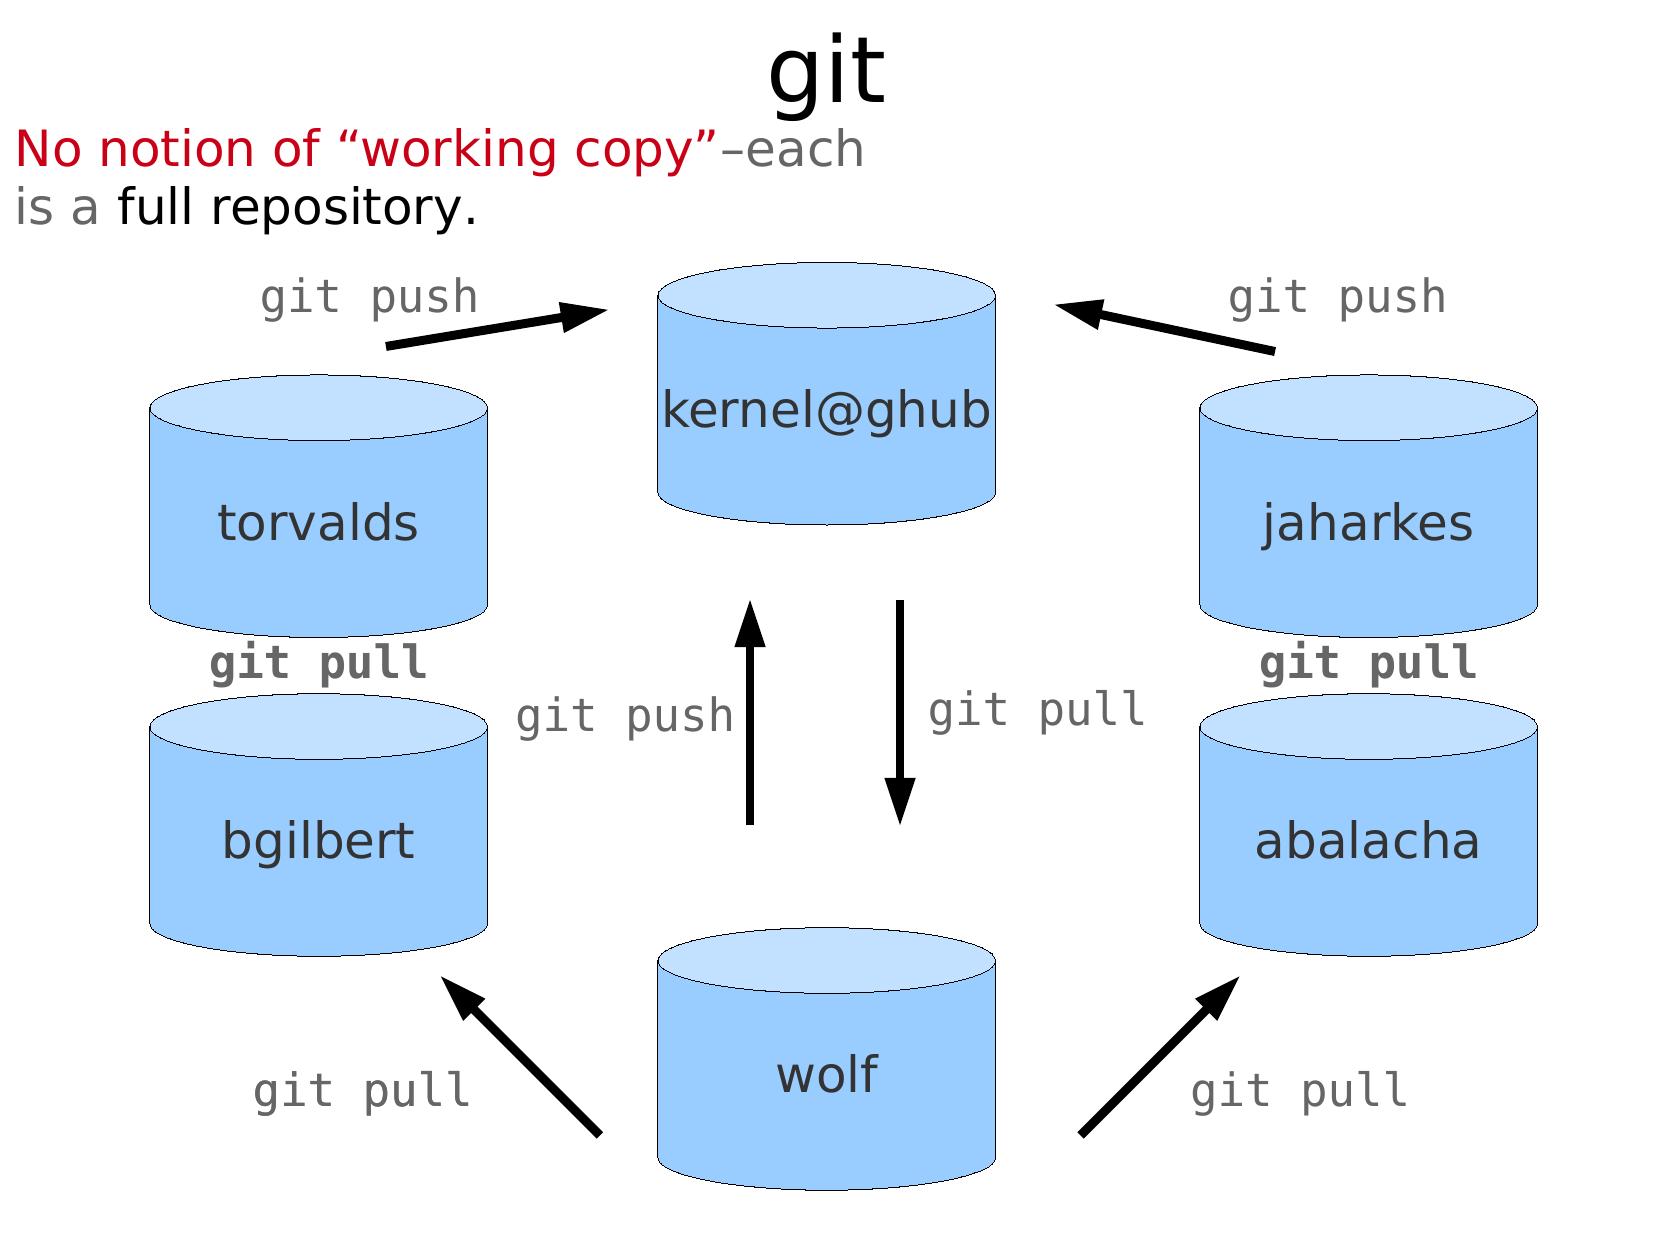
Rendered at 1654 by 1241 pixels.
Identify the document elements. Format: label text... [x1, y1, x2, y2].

text_box git pull [193, 628, 444, 697]
text_box torvalds [149, 408, 488, 628]
text_box git push [244, 262, 495, 331]
title git [82, 0, 1571, 174]
text_box wolf [657, 961, 996, 1191]
text_box kernel@ghub [657, 296, 996, 526]
text_box abalacha [1199, 727, 1538, 957]
text_box jaharkes [1199, 408, 1538, 628]
text_box git pull [1243, 628, 1494, 697]
text_box git push [500, 681, 751, 751]
text_box git pull [912, 675, 1163, 744]
text_box git pull [1175, 1056, 1426, 1126]
text_box git push [1212, 262, 1463, 331]
text_box No notion of “working copy”–each is a full repository. [0, 112, 882, 244]
text_box git pull [237, 1056, 488, 1126]
text_box bgilbert [149, 727, 488, 957]
